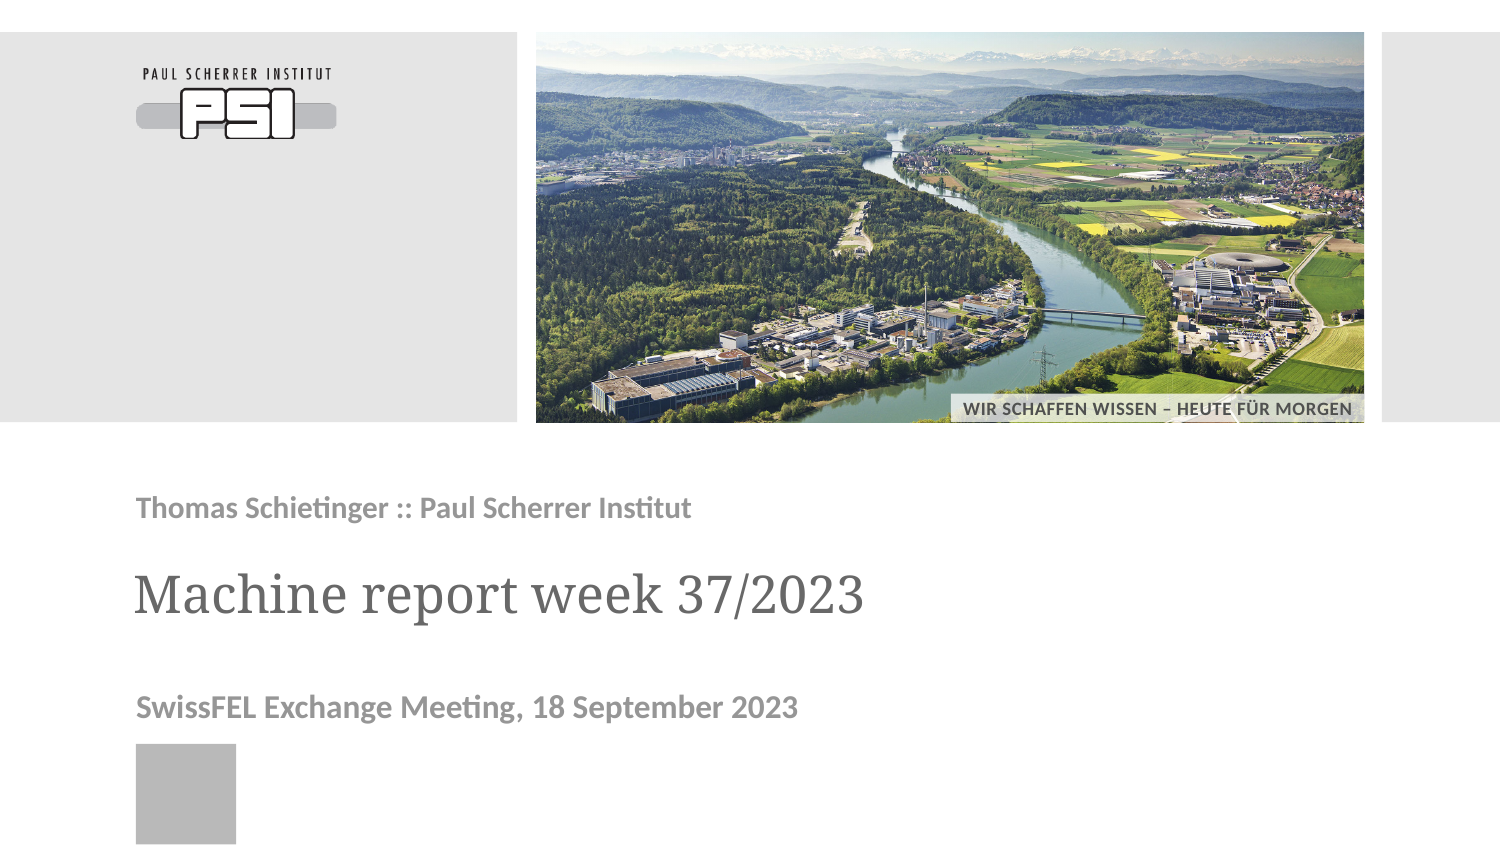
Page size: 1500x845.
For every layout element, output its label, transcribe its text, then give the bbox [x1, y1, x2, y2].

subtitle Thomas Schietinger :: Paul Scherrer Institut [135, 483, 1441, 529]
list SwissFEL Exchange Meeting, 18 September 2023 [135, 681, 1441, 730]
picture [539, 32, 1365, 423]
title Machine report week 37/2023 [133, 561, 1441, 648]
